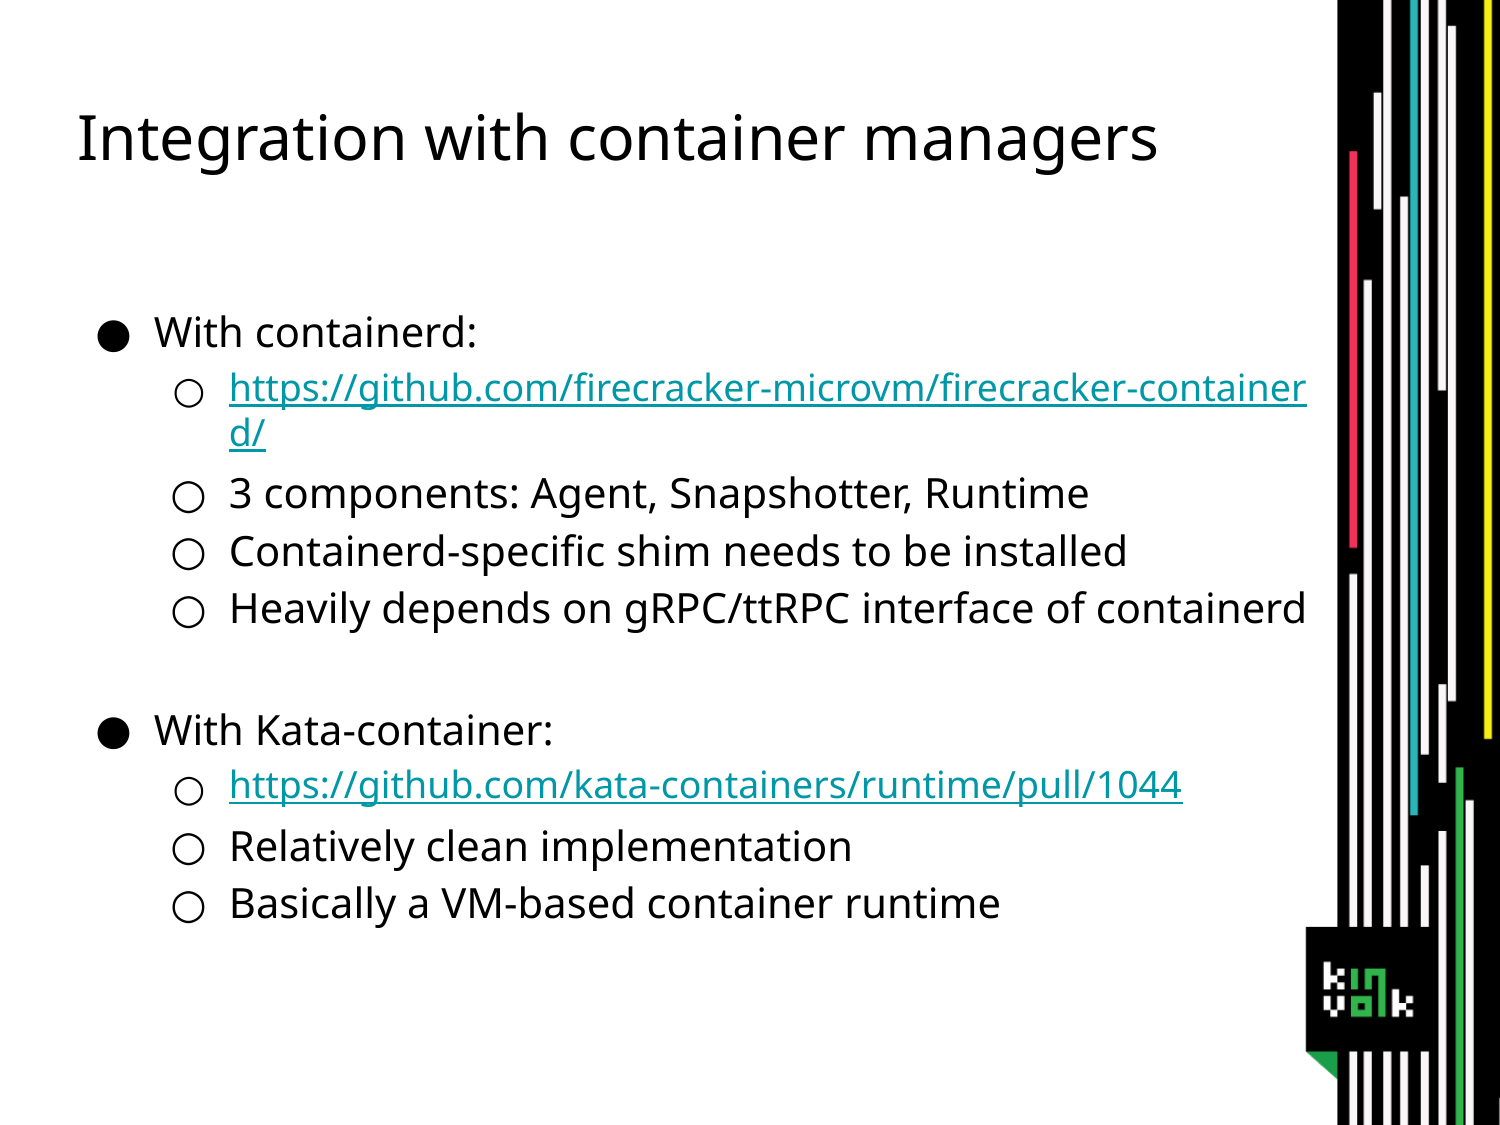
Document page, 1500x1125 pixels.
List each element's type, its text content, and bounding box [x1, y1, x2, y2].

list With containerd: https://github.com/firecracker-microvm/firecracker-containerd/ 3 components: Agent, Snapshotter, Runtime Containerd-specific shim needs to be installed Heavily depends on gRPC/ttRPC interface of containerd With Kata-container: https://github.com/kata-containers/runtime/pull/1044 Relatively clean implementation Basically a VM-based container runtime [63, 283, 1335, 1031]
picture [0, 0, 1500, 1125]
title Integration with container managers [62, 83, 1333, 209]
